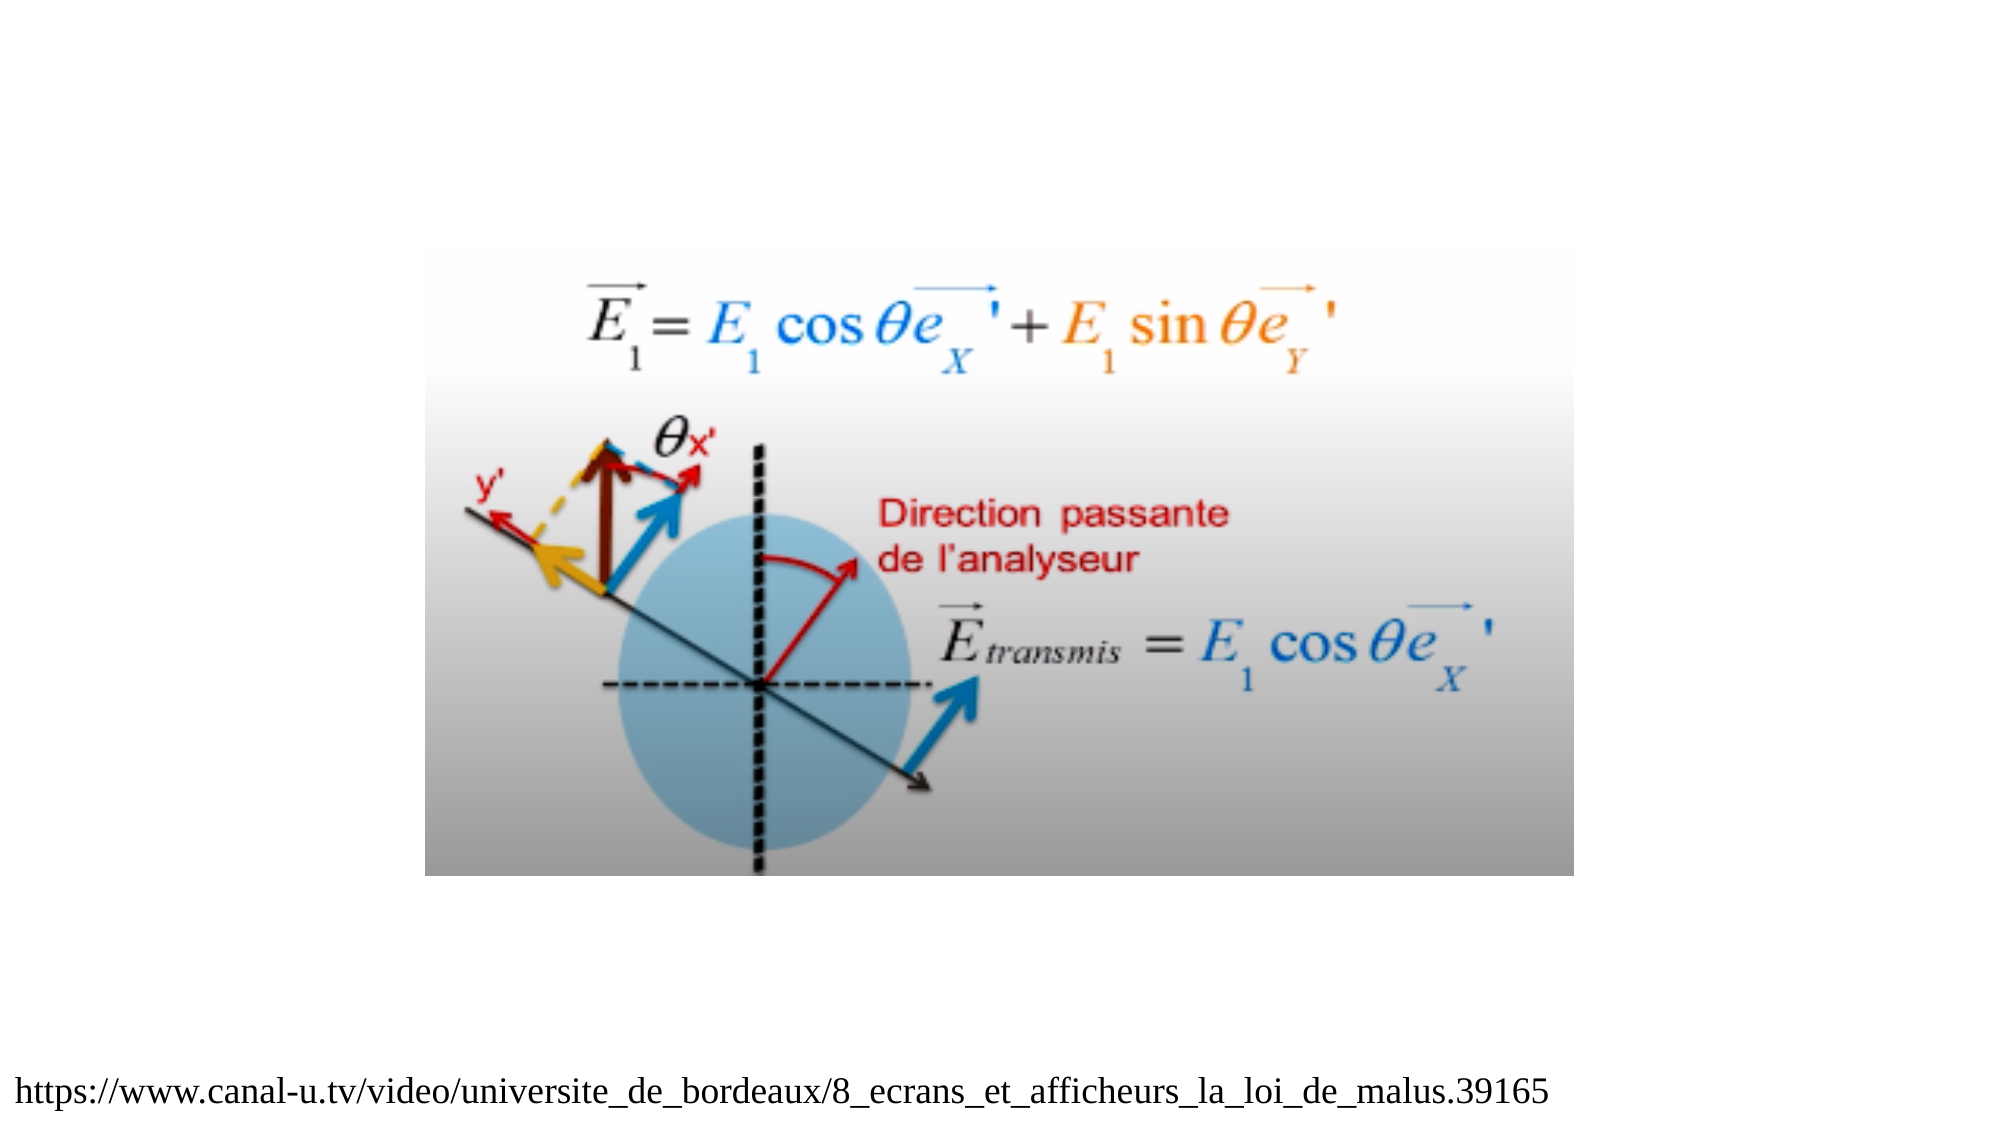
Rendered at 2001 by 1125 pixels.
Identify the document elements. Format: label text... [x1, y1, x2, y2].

text_box https://www.canal-u.tv/video/universite_de_bordeaux/8_ecrans_et_afficheurs_la_loi_de_malus.39165 [0, 1062, 1737, 1125]
picture [425, 249, 1574, 876]
